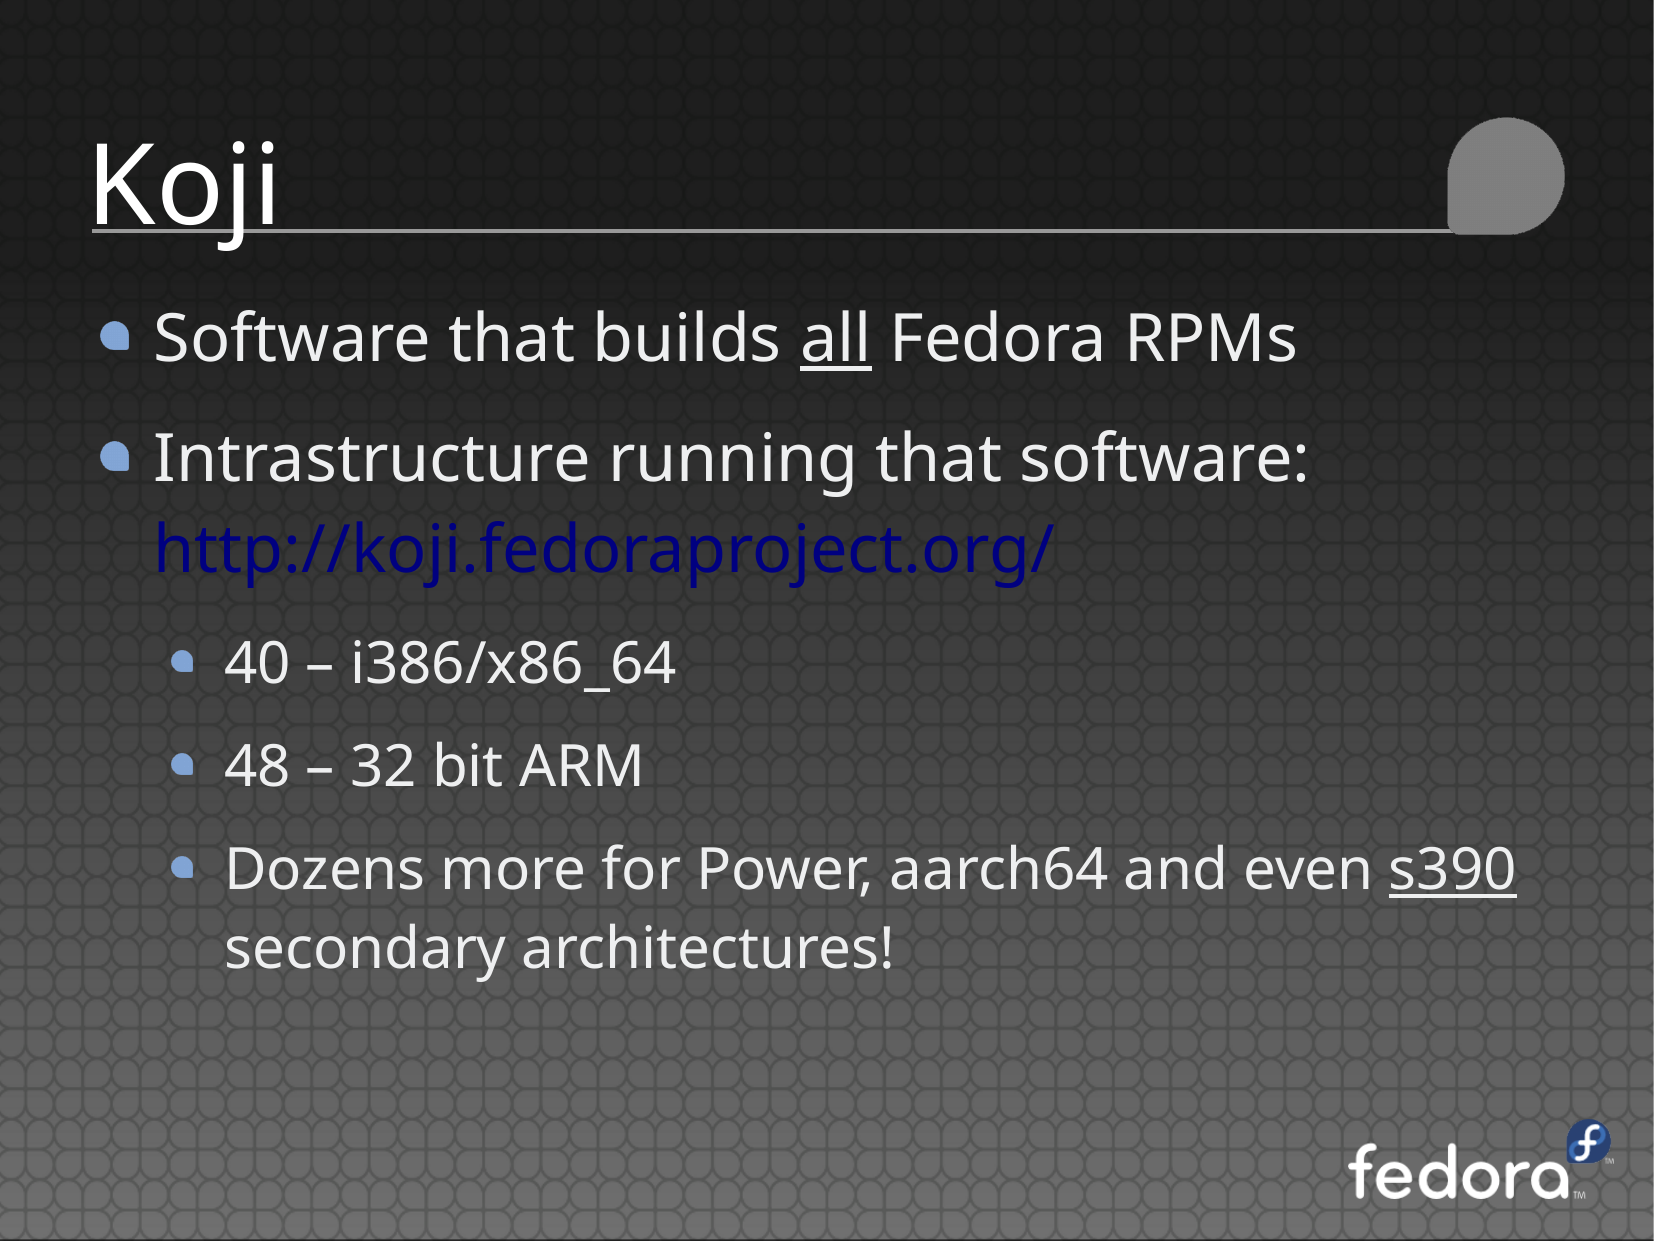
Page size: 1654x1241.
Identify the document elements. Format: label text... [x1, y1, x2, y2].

list Software that builds all Fedora RPMs Intrastructure running that software: http://koji.fedoraproject.org/ 40 – i386/x86_64 48 – 32 bit ARM Dozens more for Power, aarch64 and even s390 secondary architectures! [82, 290, 1571, 1010]
title Koji [86, 112, 1576, 249]
picture [0, 0, 1654, 1241]
